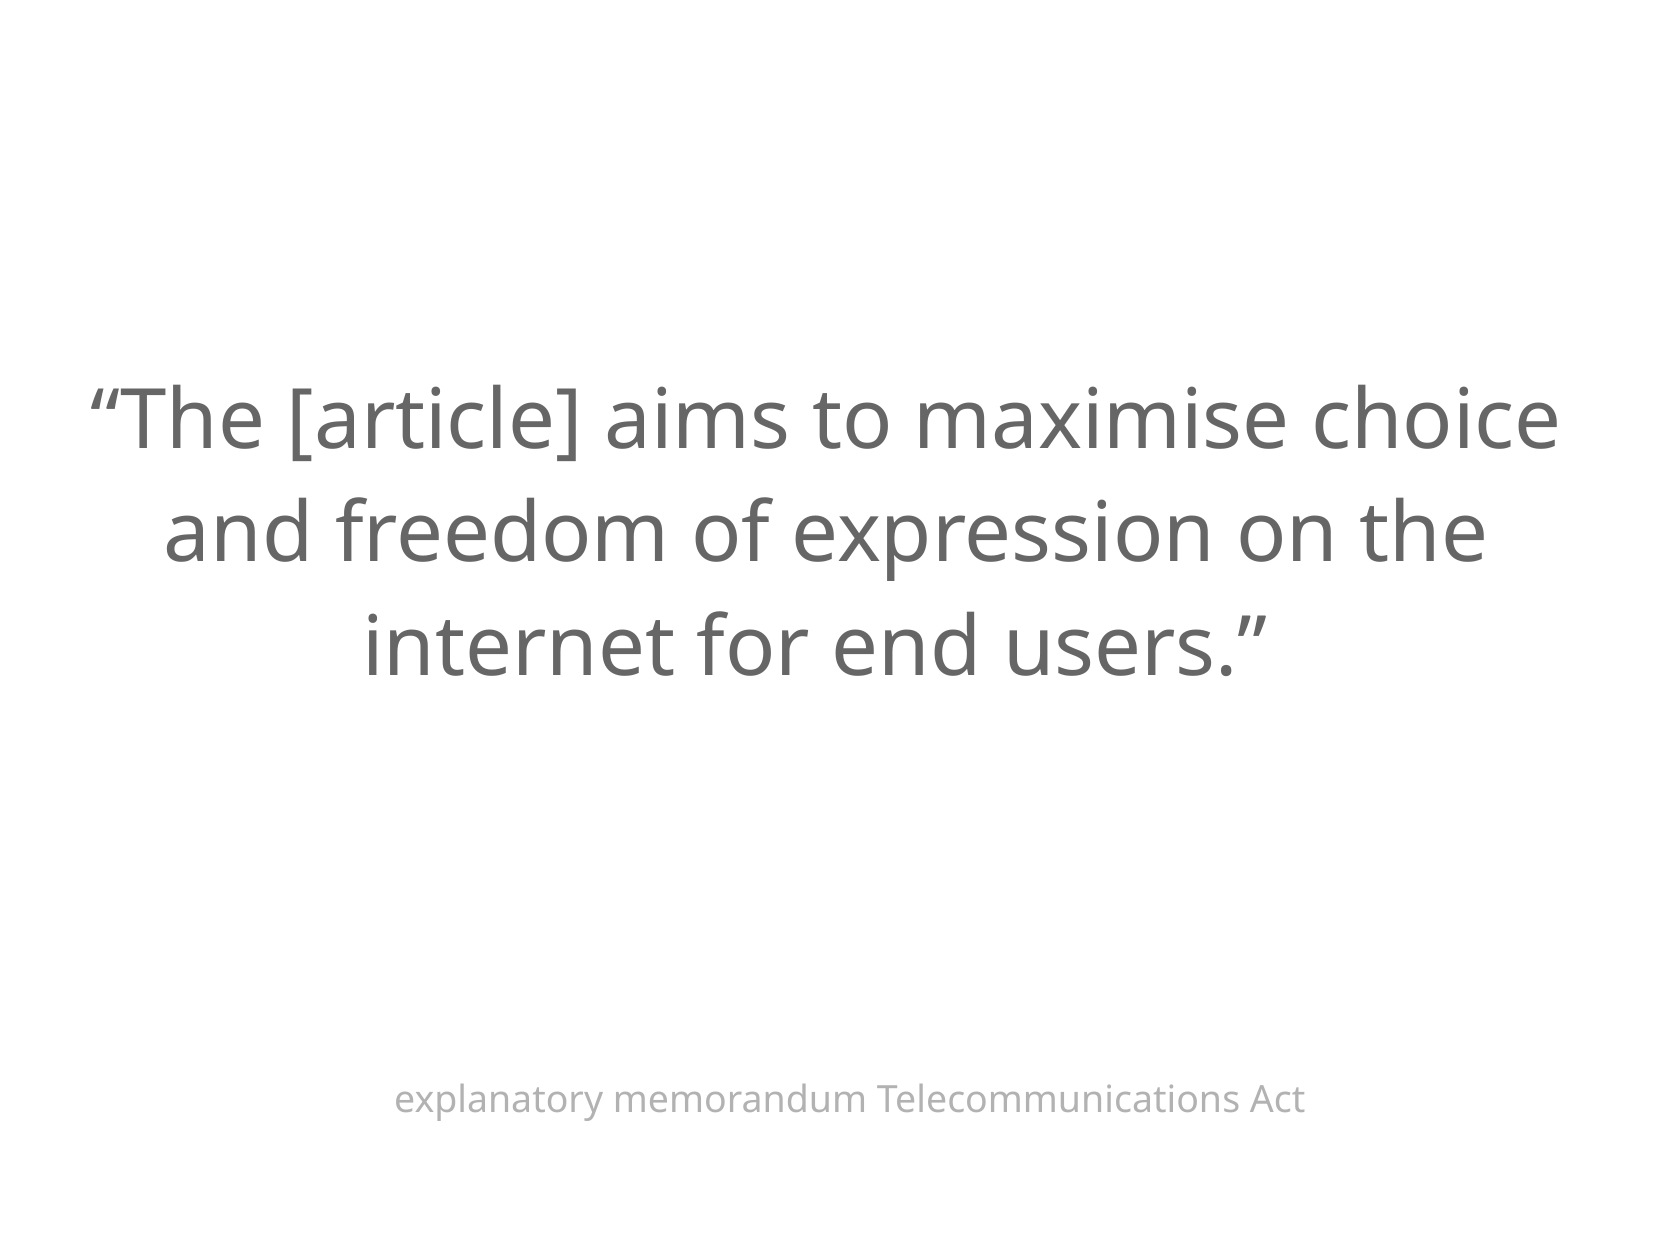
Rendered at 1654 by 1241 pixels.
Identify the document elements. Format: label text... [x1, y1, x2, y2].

subtitle “The [article] aims to maximise choice and freedom of expression on the internet for end users.” [82, 49, 1571, 1010]
text_box explanatory memorandum Telecommunications Act [379, 1065, 1275, 1122]
